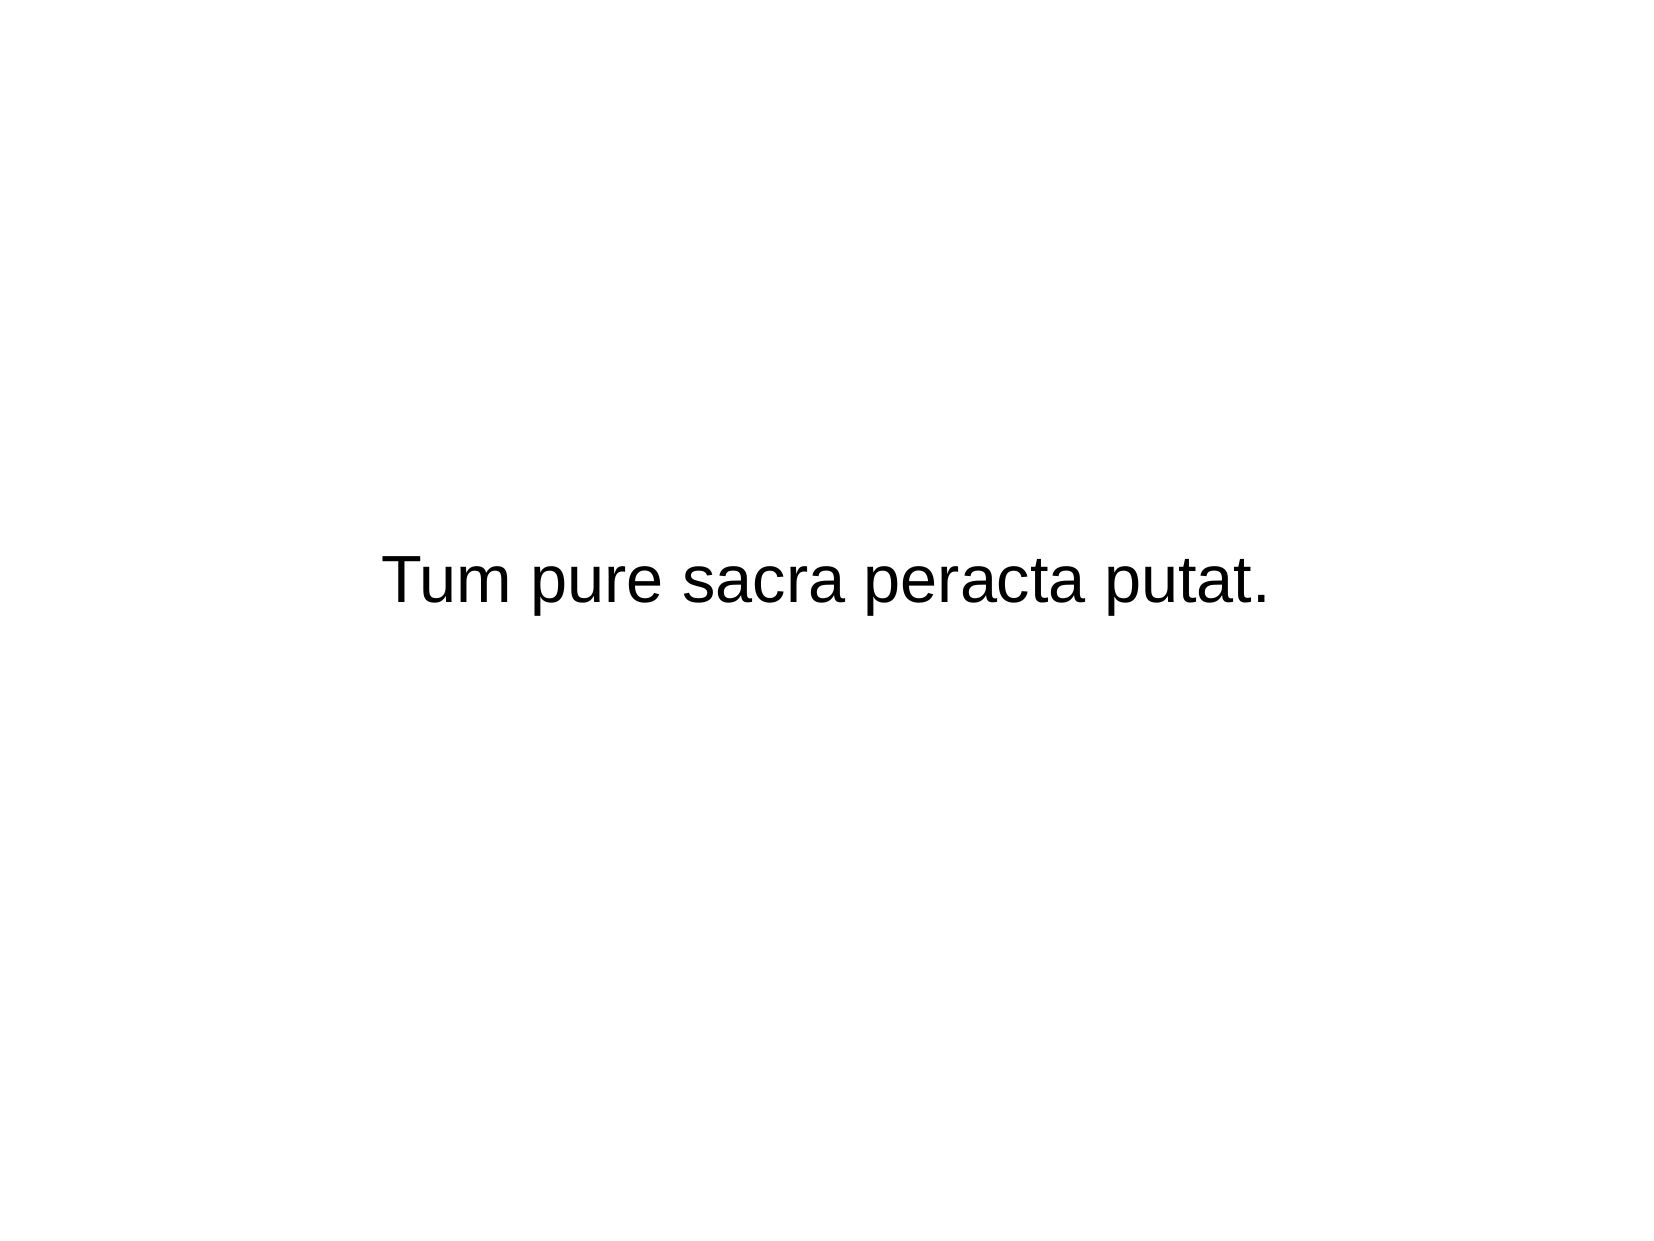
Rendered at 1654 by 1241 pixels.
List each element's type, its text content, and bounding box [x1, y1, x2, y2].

subtitle Tum pure sacra peracta putat. [82, 56, 1571, 1102]
